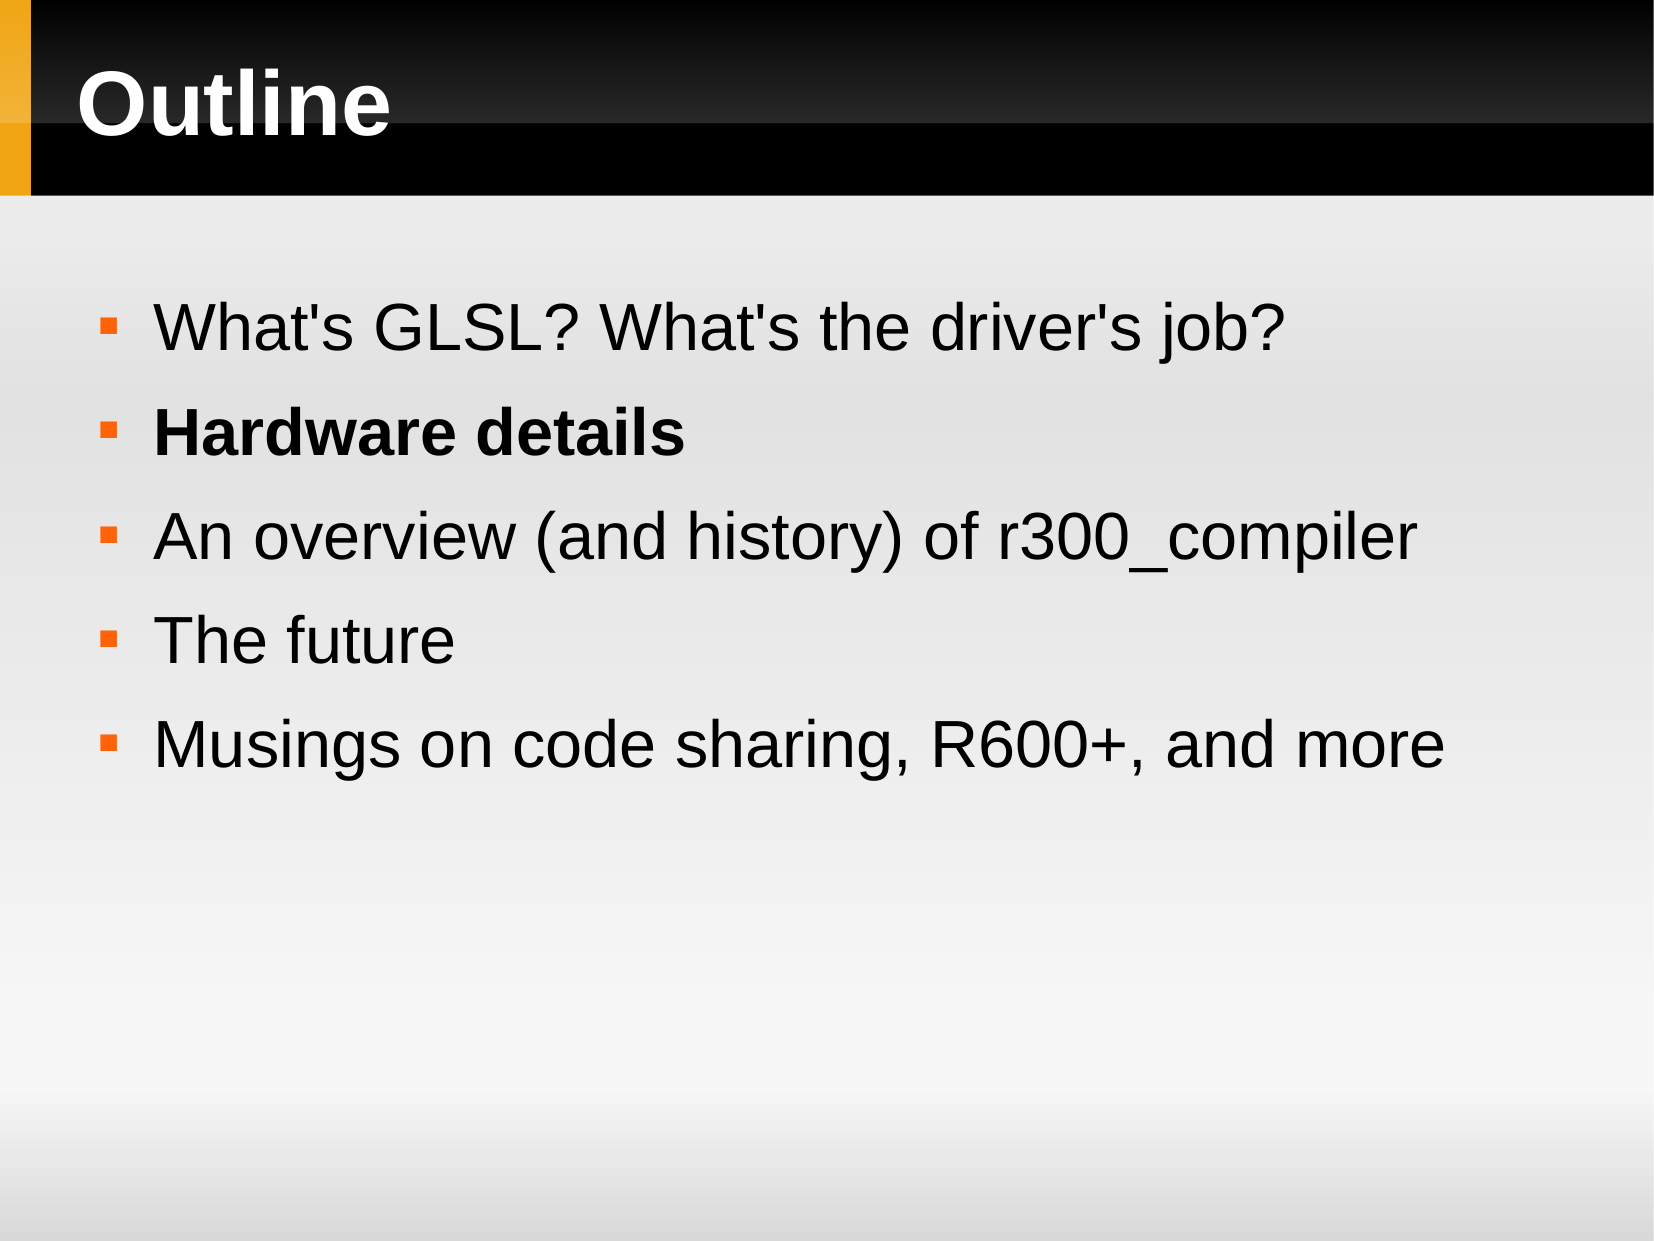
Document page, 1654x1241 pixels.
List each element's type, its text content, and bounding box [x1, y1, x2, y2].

title Outline [76, 0, 1565, 208]
picture [0, 0, 1654, 1241]
list What's GLSL? What's the driver's job? Hardware details An overview (and history) of r300_compiler The future Musings on code sharing, R600+, and more [82, 290, 1571, 1094]
